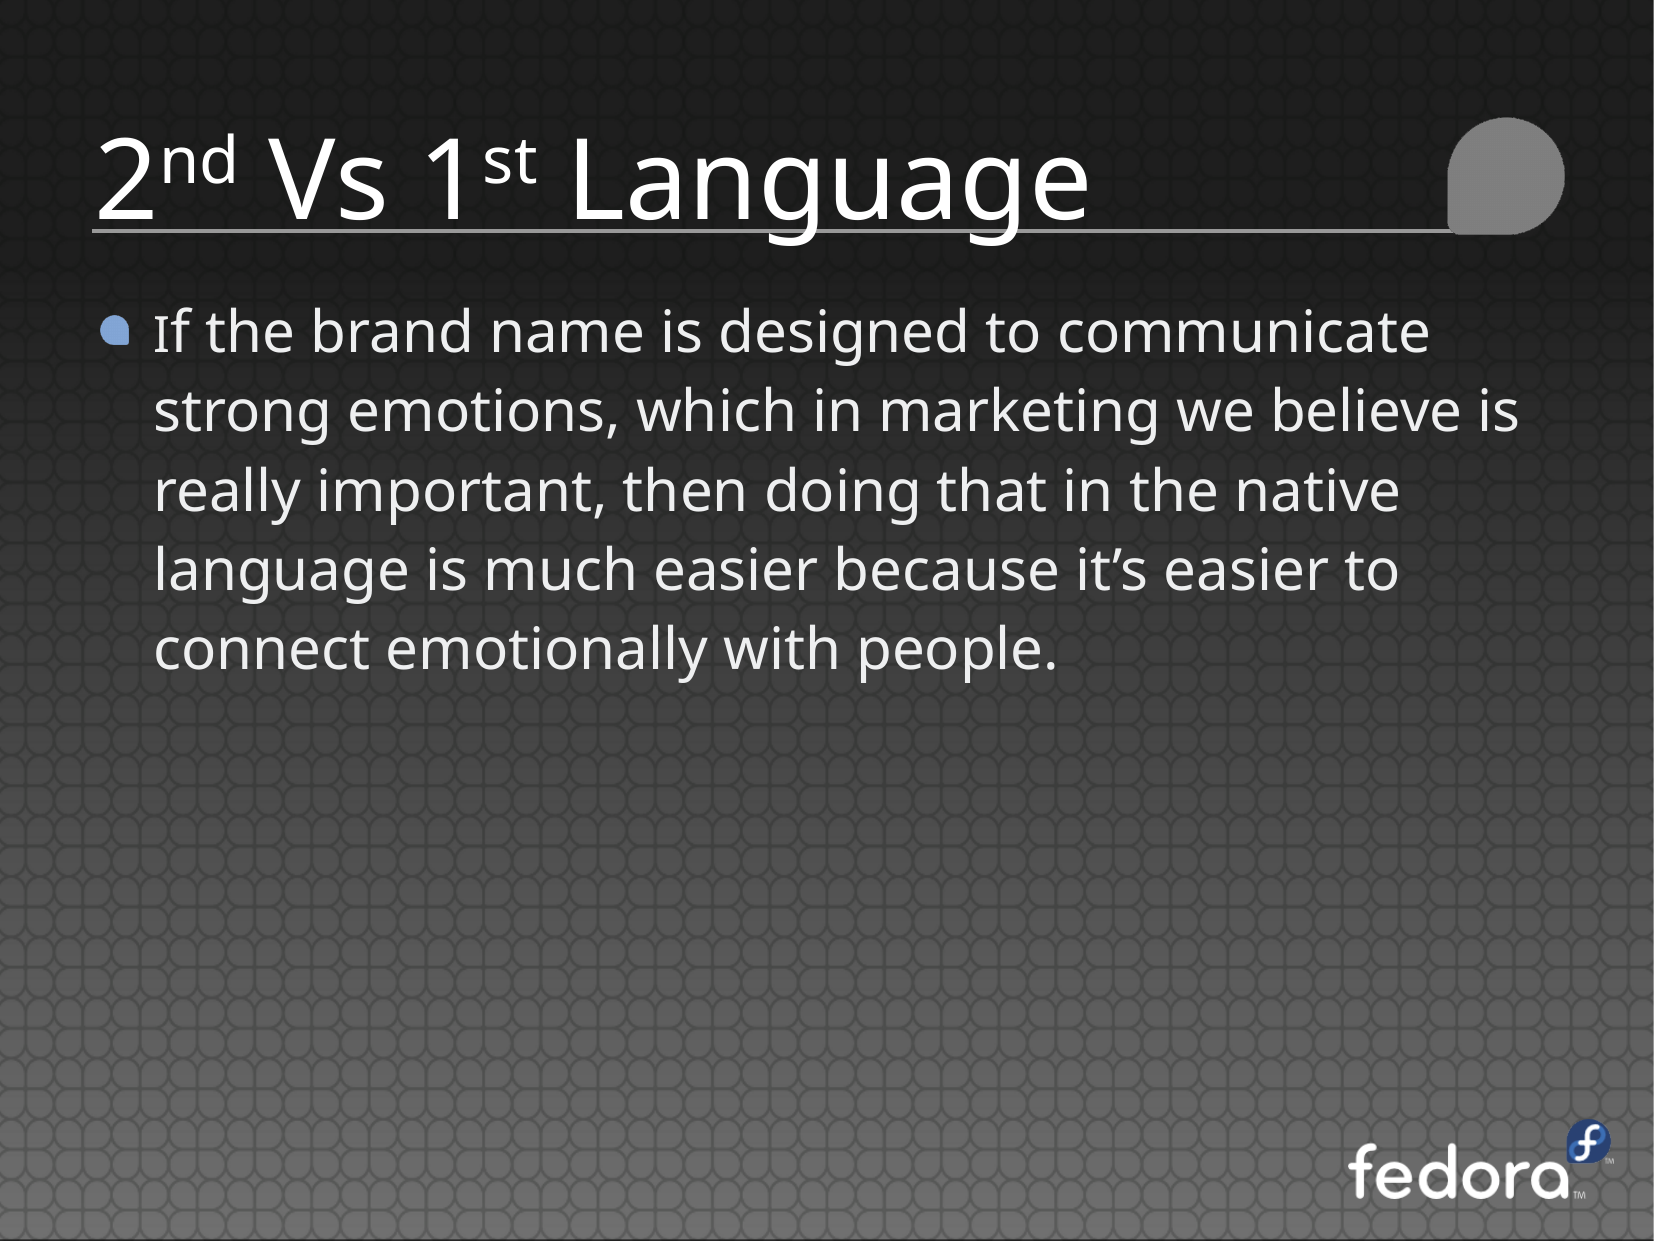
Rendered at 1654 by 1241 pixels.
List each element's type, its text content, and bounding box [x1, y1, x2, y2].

picture [0, 0, 1654, 1241]
title 2nd Vs 1st Language [94, 100, 1426, 251]
list If the brand name is designed to communicate strong emotions, which in marketing we believe is really important, then doing that in the native language is much easier because it’s easier to connect emotionally with people. [82, 290, 1571, 1094]
